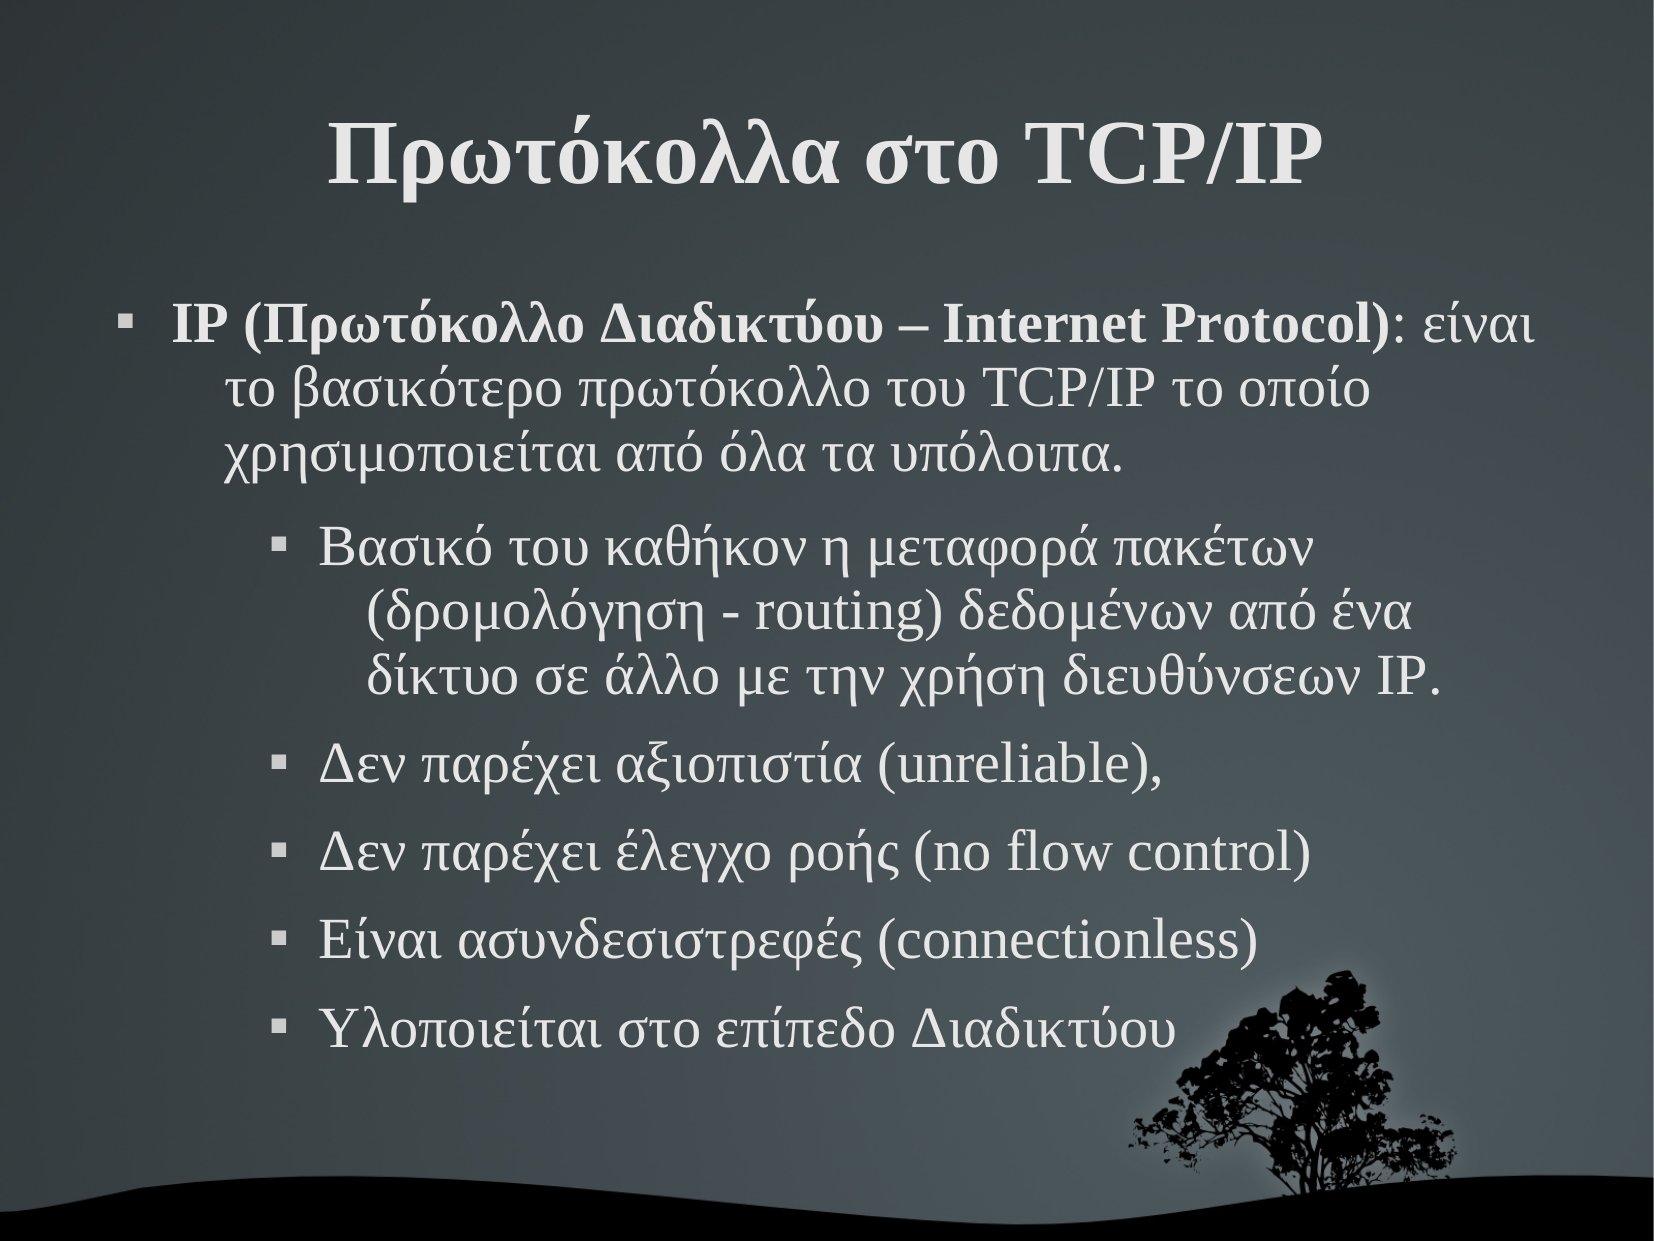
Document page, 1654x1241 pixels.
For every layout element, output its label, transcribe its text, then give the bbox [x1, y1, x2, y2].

picture [0, 0, 1654, 1241]
title Πρωτόκολλα στο TCP/IP [82, 49, 1571, 257]
list IP (Πρωτόκολλο Διαδικτύου – Internet Protocol): είναι το βασικότερο πρωτόκολλο του TCP/IP το οποίο χρησιμοποιείται από όλα τα υπόλοιπα. Βασικό του καθήκον η μεταφορά πακέτων (δρομολόγηση - routing) δεδομένων από ένα δίκτυο σε άλλο με την χρήση διευθύνσεων IP. Δεν παρέχει αξιοπιστία (unreliable), Δεν παρέχει έλεγχο ροής (no flow control) Είναι ασυνδεσιστρεφές (connectionless) Υλοποιείται στο επίπεδο Διαδικτύου [82, 290, 1571, 1125]
